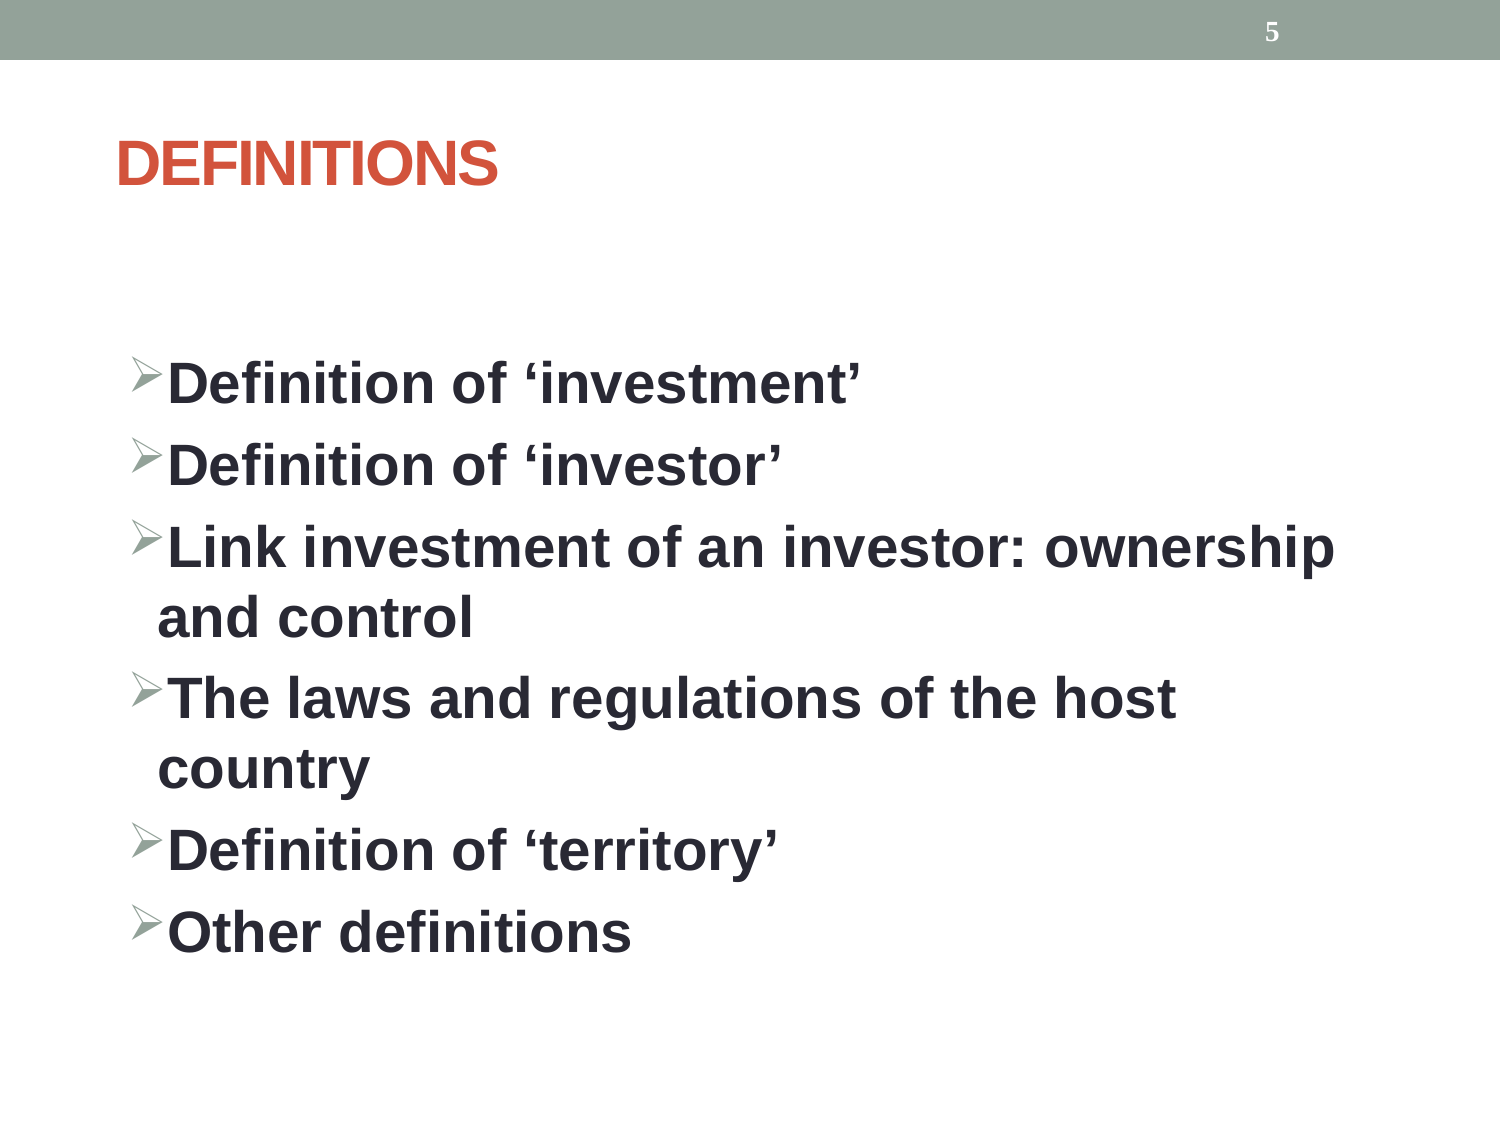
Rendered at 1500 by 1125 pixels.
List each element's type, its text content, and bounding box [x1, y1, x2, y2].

slide_number <編號> [1250, 3, 1425, 57]
list Definition of ‘investment’ Definition of ‘investor’ Link investment of an investor: ownership and control The laws and regulations of the host country Definition of ‘territory’ Other definitions [112, 338, 1388, 1000]
title DEFINITIONS [100, 113, 1376, 206]
